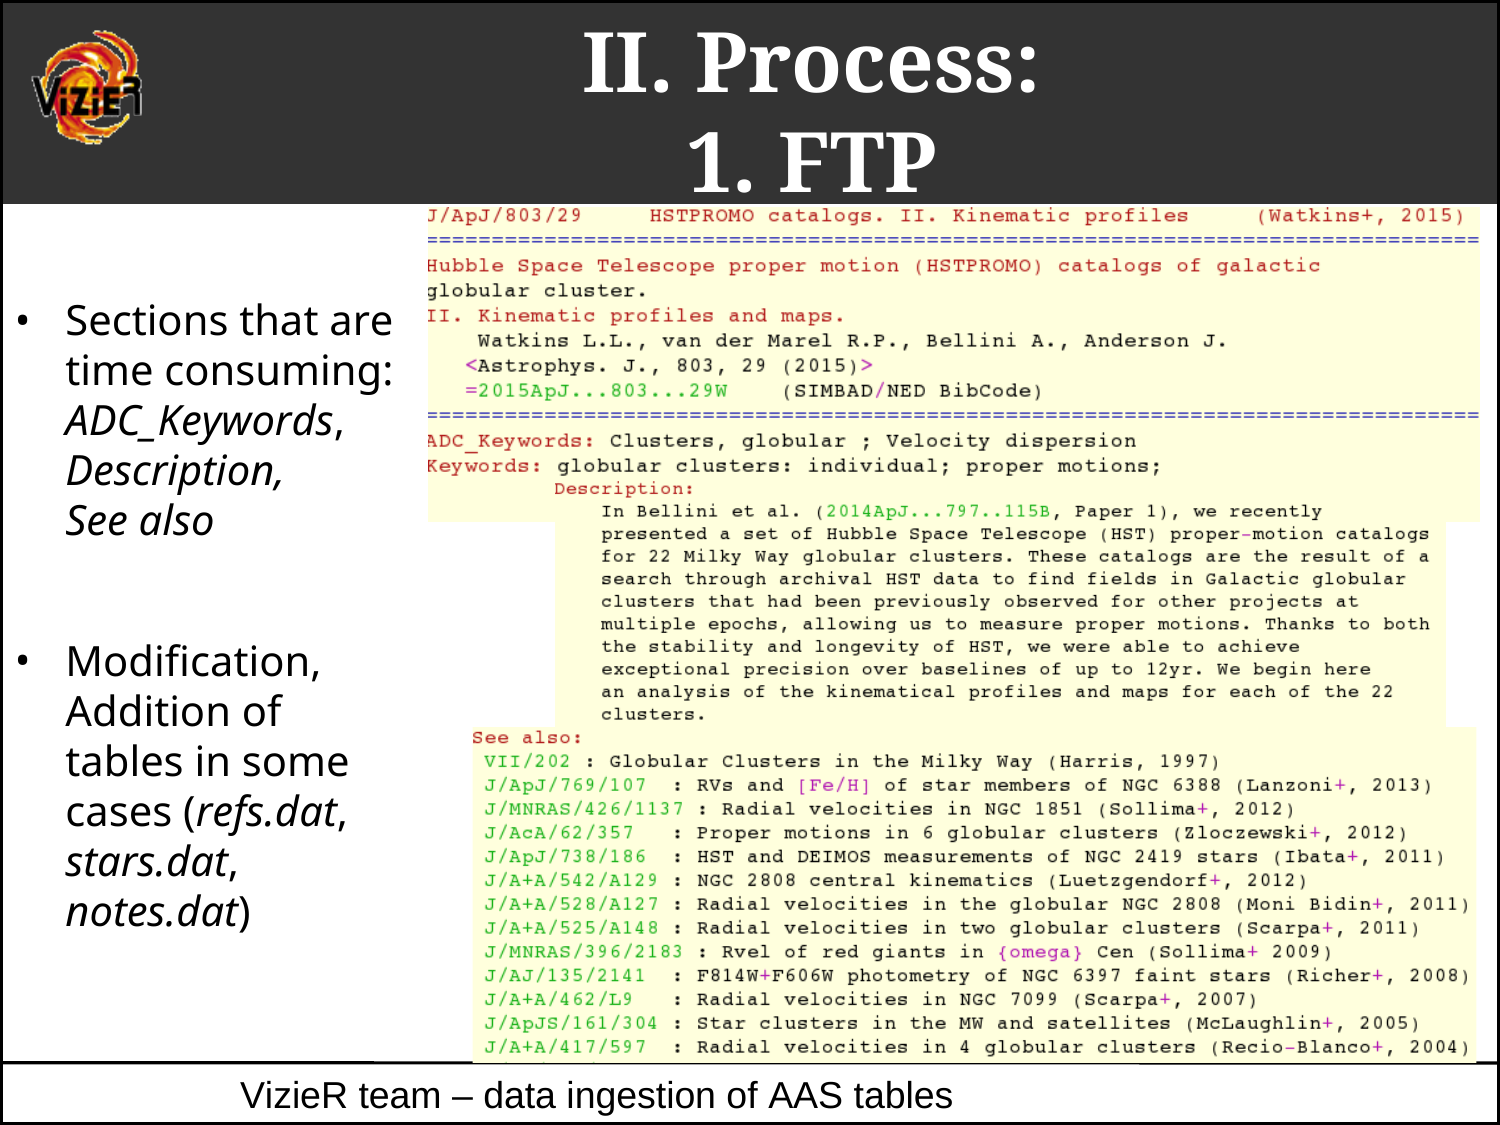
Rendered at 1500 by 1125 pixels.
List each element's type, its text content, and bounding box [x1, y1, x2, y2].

picture [29, 29, 147, 148]
list Sections that are time consuming: ADC_Keywords, Description, See also Modification, Addition of tables in some cases (refs.dat, stars.dat, notes.dat)‏ [0, 212, 426, 1039]
picture [428, 207, 1480, 1063]
title II. Process: 1. FTP [147, 1, 1477, 217]
